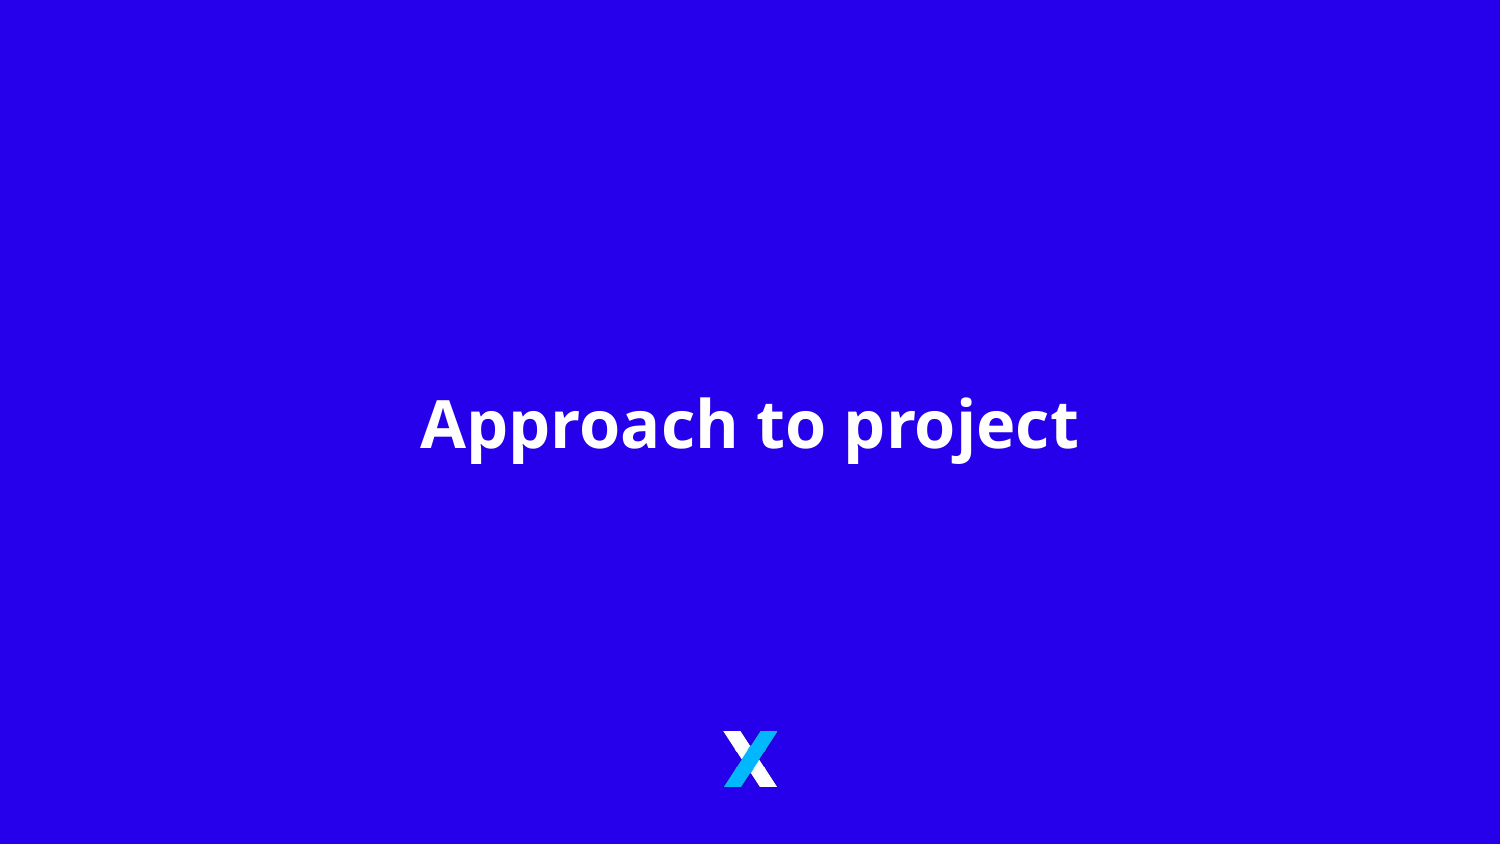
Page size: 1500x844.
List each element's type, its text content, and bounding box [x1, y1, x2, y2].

title Approach to project [138, 352, 1362, 491]
picture [722, 731, 759, 787]
picture [743, 733, 778, 787]
